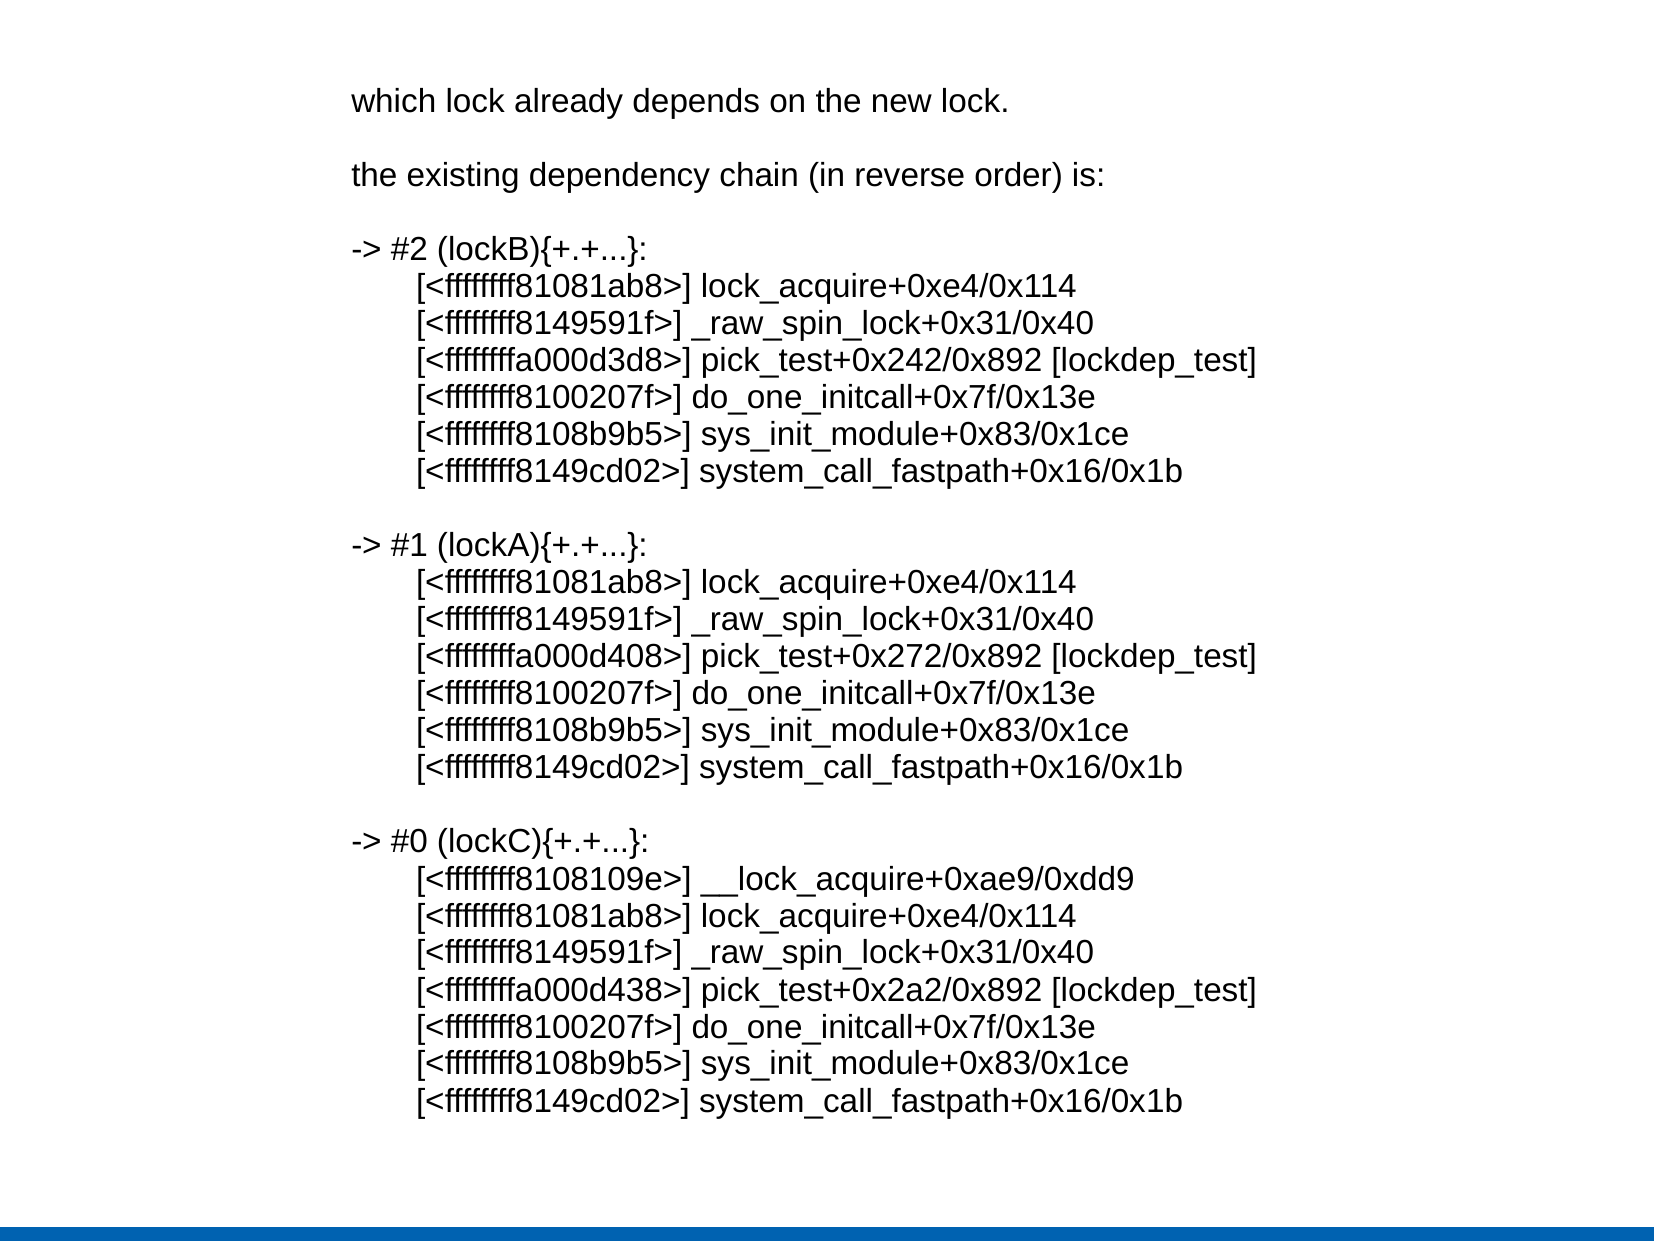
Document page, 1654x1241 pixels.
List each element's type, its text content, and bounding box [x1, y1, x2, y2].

text_box which lock already depends on the new lock. the existing dependency chain (in reverse order) is: -> #2 (lockB){+.+...}: [<ffffffff81081ab8>] lock_acquire+0xe4/0x114 [<ffffffff8149591f>] _raw_spin_lock+0x31/0x40 [<ffffffffa000d3d8>] pick_test+0x242/0x892 [lockdep_test] [<ffffffff8100207f>] do_one_initcall+0x7f/0x13e [<ffffffff8108b9b5>] sys_init_module+0x83/0x1ce [<ffffffff8149cd02>] system_call_fastpath+0x16/0x1b -> #1 (lockA){+.+...}: [<ffffffff81081ab8>] lock_acquire+0xe4/0x114 [<ffffffff8149591f>] _raw_spin_lock+0x31/0x40 [<ffffffffa000d408>] pick_test+0x272/0x892 [lockdep_test] [<ffffffff8100207f>] do_one_initcall+0x7f/0x13e [<ffffffff8108b9b5>] sys_init_module+0x83/0x1ce [<ffffffff8149cd02>] system_call_fastpath+0x16/0x1b -> #0 (lockC){+.+...}: [<ffffffff8108109e>] __lock_acquire+0xae9/0xdd9 [<ffffffff81081ab8>] lock_acquire+0xe4/0x114 [<ffffffff8149591f>] _raw_spin_lock+0x31/0x40 [<ffffffffa000d438>] pick_test+0x2a2/0x892 [lockdep_test] [<ffffffff8100207f>] do_one_initcall+0x7f/0x13e [<ffffffff8108b9b5>] sys_init_module+0x83/0x1ce [<ffffffff8149cd02>] system_call_fastpath+0x16/0x1b [336, 75, 1388, 1163]
